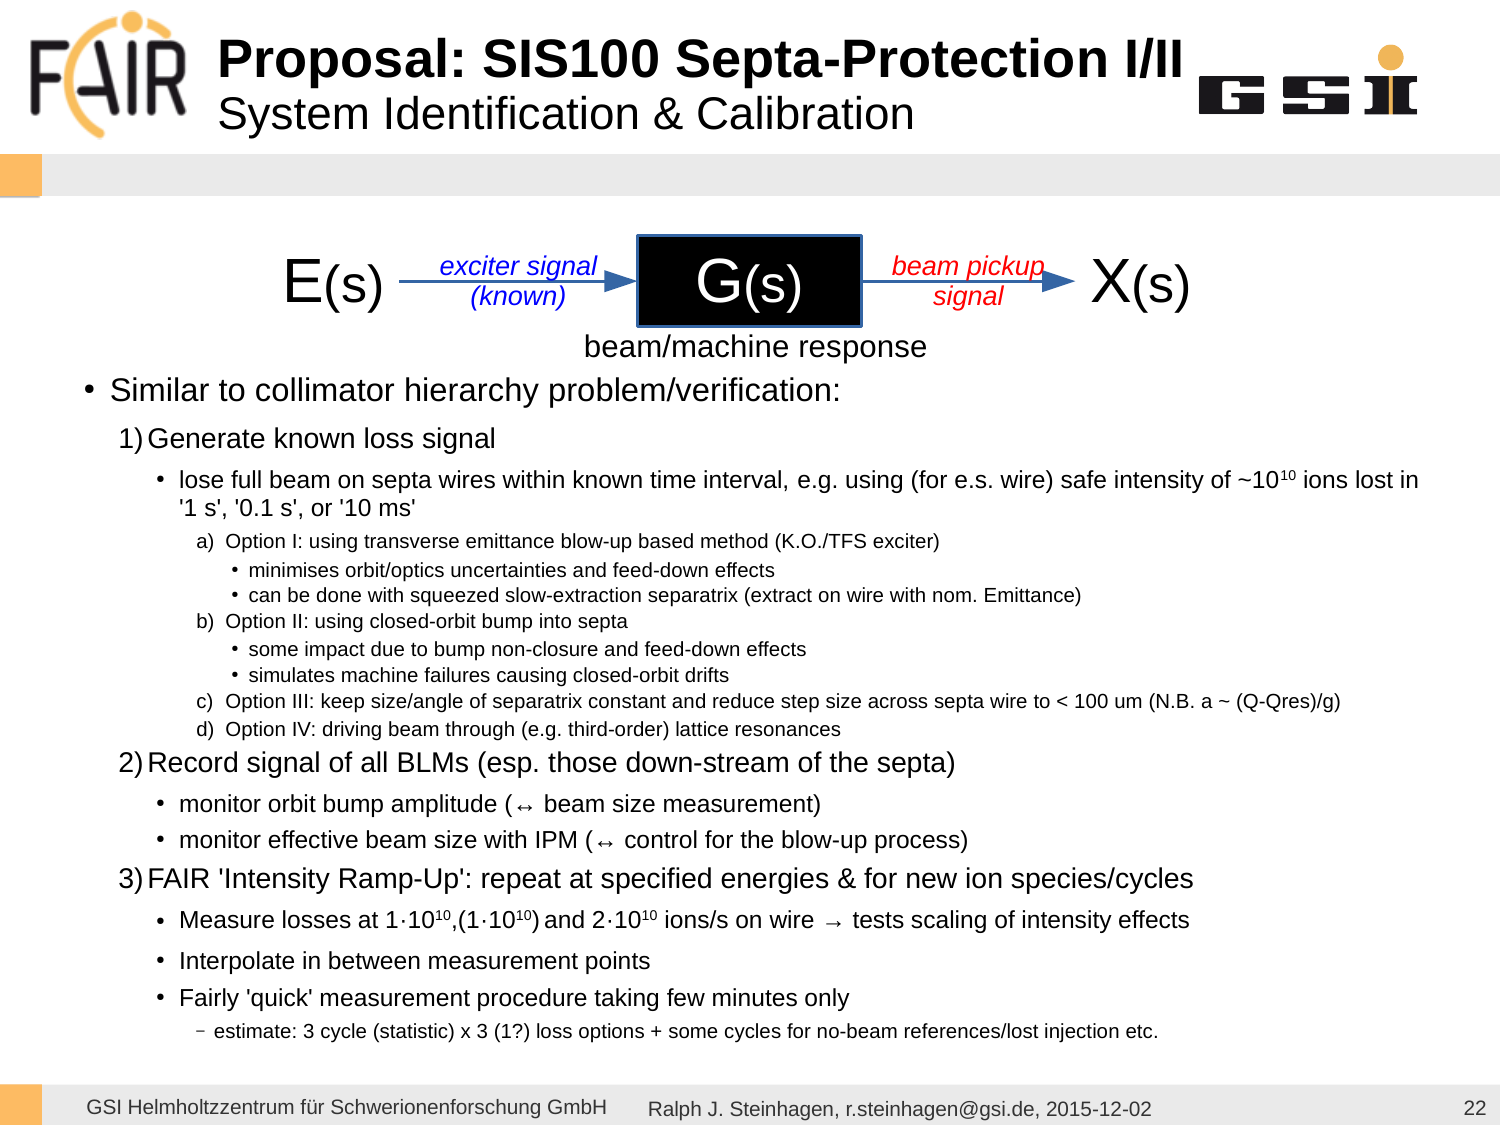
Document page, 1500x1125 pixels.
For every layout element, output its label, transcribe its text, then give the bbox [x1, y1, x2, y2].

picture [1197, 42, 1419, 117]
text_box E(s) [267, 235, 400, 327]
list Similar to collimator hierarchy problem/verification: Generate known loss signal lose full beam on septa wires within known time interval, e.g. using (for e.s. wire) safe intensity of ~1010 ions lost in '1 s', '0.1 s', or '10 ms' Option I: using transverse emittance blow-up based method (K.O./TFS exciter) minimises orbit/optics uncertainties and feed-down effects can be done with squeezed slow-extraction separatrix (extract on wire with nom. Emittance) Option II: using closed-orbit bump into septa some impact due to bump non-closure and feed-down effects simulates machine failures causing closed-orbit drifts Option III: keep size/angle of separatrix constant and reduce step size across septa wire to < 100 um (N.B. a ~ (Q-Qres)/g) Option IV: driving beam through (e.g. third-order) lattice resonances Record signal of all BLMs (esp. those down-stream of the septa) monitor orbit bump amplitude (↔ beam size measurement) monitor effective beam size with IPM (↔ control for the blow-up process) FAIR 'Intensity Ramp-Up': repeat at specified energies & for new ion species/cycles Measure losses at 1·1010,(1·1010) and 2·1010 ions/s on wire → tests scaling of intensity effects Interpolate in between measurement points Fairly 'quick' measurement procedure taking few minutes only estimate: 3 cycle (statistic) x 3 (1?) loss options + some cycles for no-beam references/lost injection etc. [75, 371, 1425, 1050]
picture [30, 9, 187, 141]
text_box beam/machine response [569, 322, 944, 372]
text_box G(s) [637, 235, 862, 322]
title Proposal: SIS100 Septa-Protection I/II System Identification & Calibration [217, 0, 1193, 171]
text_box X(s) [1075, 235, 1208, 327]
